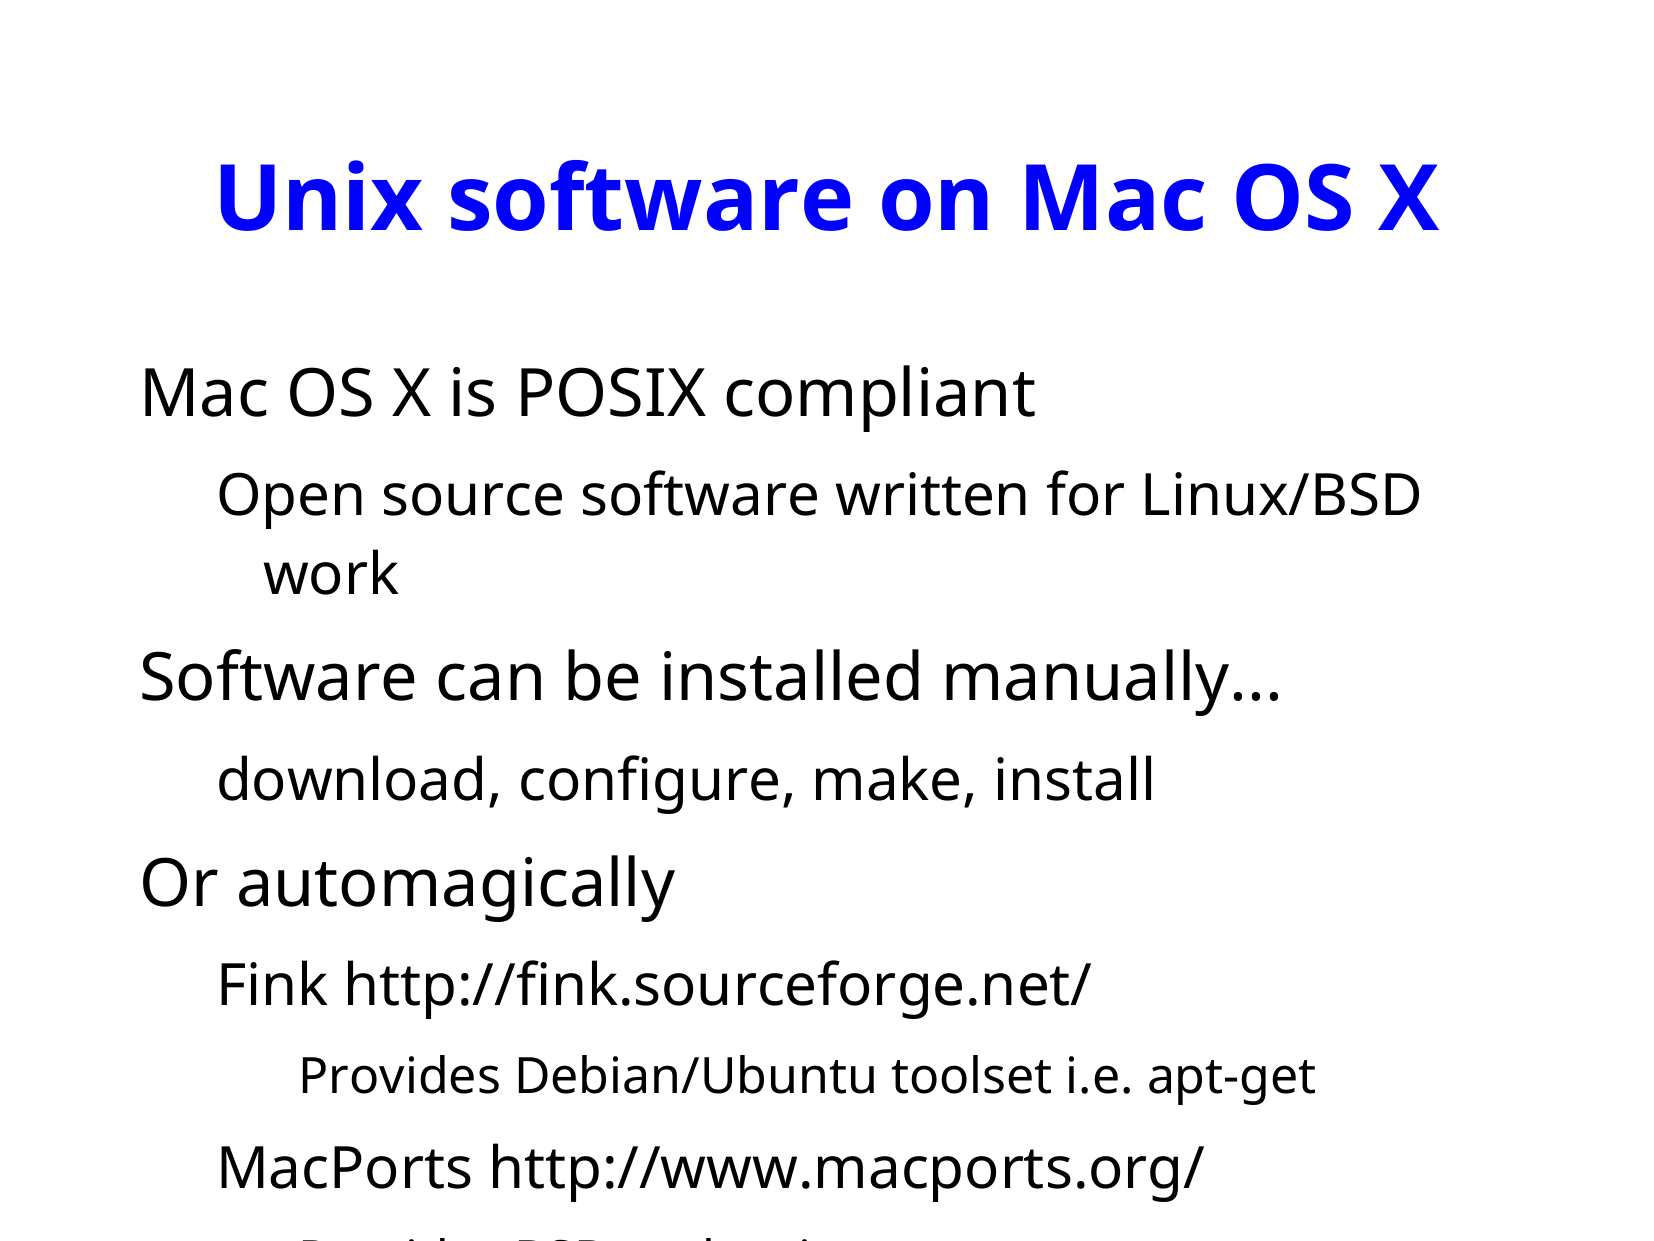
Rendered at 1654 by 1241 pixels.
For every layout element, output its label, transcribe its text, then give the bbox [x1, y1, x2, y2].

title Unix software on Mac OS X [121, 91, 1534, 299]
list Mac OS X is POSIX compliant Open source software written for Linux/BSD work Software can be installed manually... download, configure, make, install Or automagically Fink http://fink.sourceforge.net/ Provides Debian/Ubuntu toolset i.e. apt-get MacPorts http://www.macports.org/ Provides BSD toolset i.e. port [121, 344, 1534, 1127]
